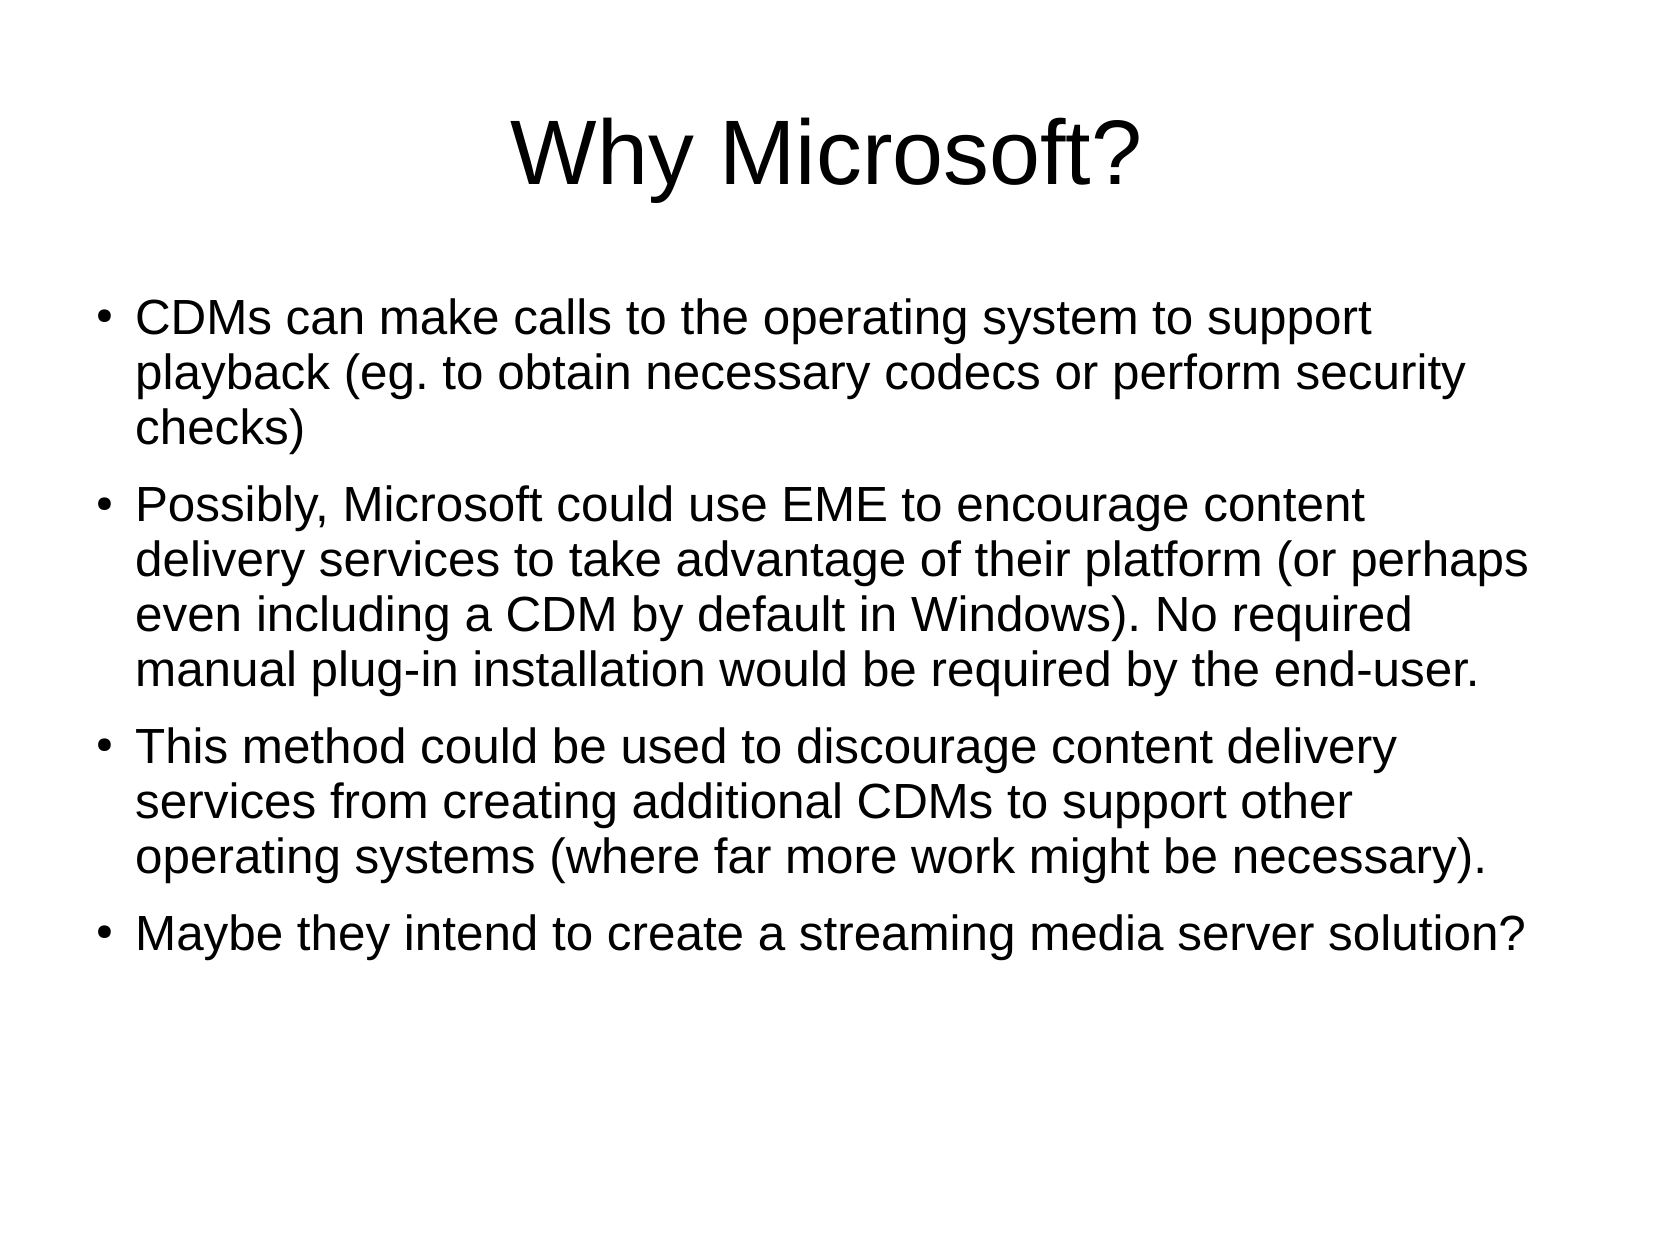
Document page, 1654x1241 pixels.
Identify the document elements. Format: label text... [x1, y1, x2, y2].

list CDMs can make calls to the operating system to support playback (eg. to obtain necessary codecs or perform security checks) Possibly, Microsoft could use EME to encourage content delivery services to take advantage of their platform (or perhaps even including a CDM by default in Windows). No required manual plug-in installation would be required by the end-user. This method could be used to discourage content delivery services from creating additional CDMs to support other operating systems (where far more work might be necessary). Maybe they intend to create a streaming media server solution? [82, 290, 1538, 1010]
title Why Microsoft? [82, 49, 1571, 257]
